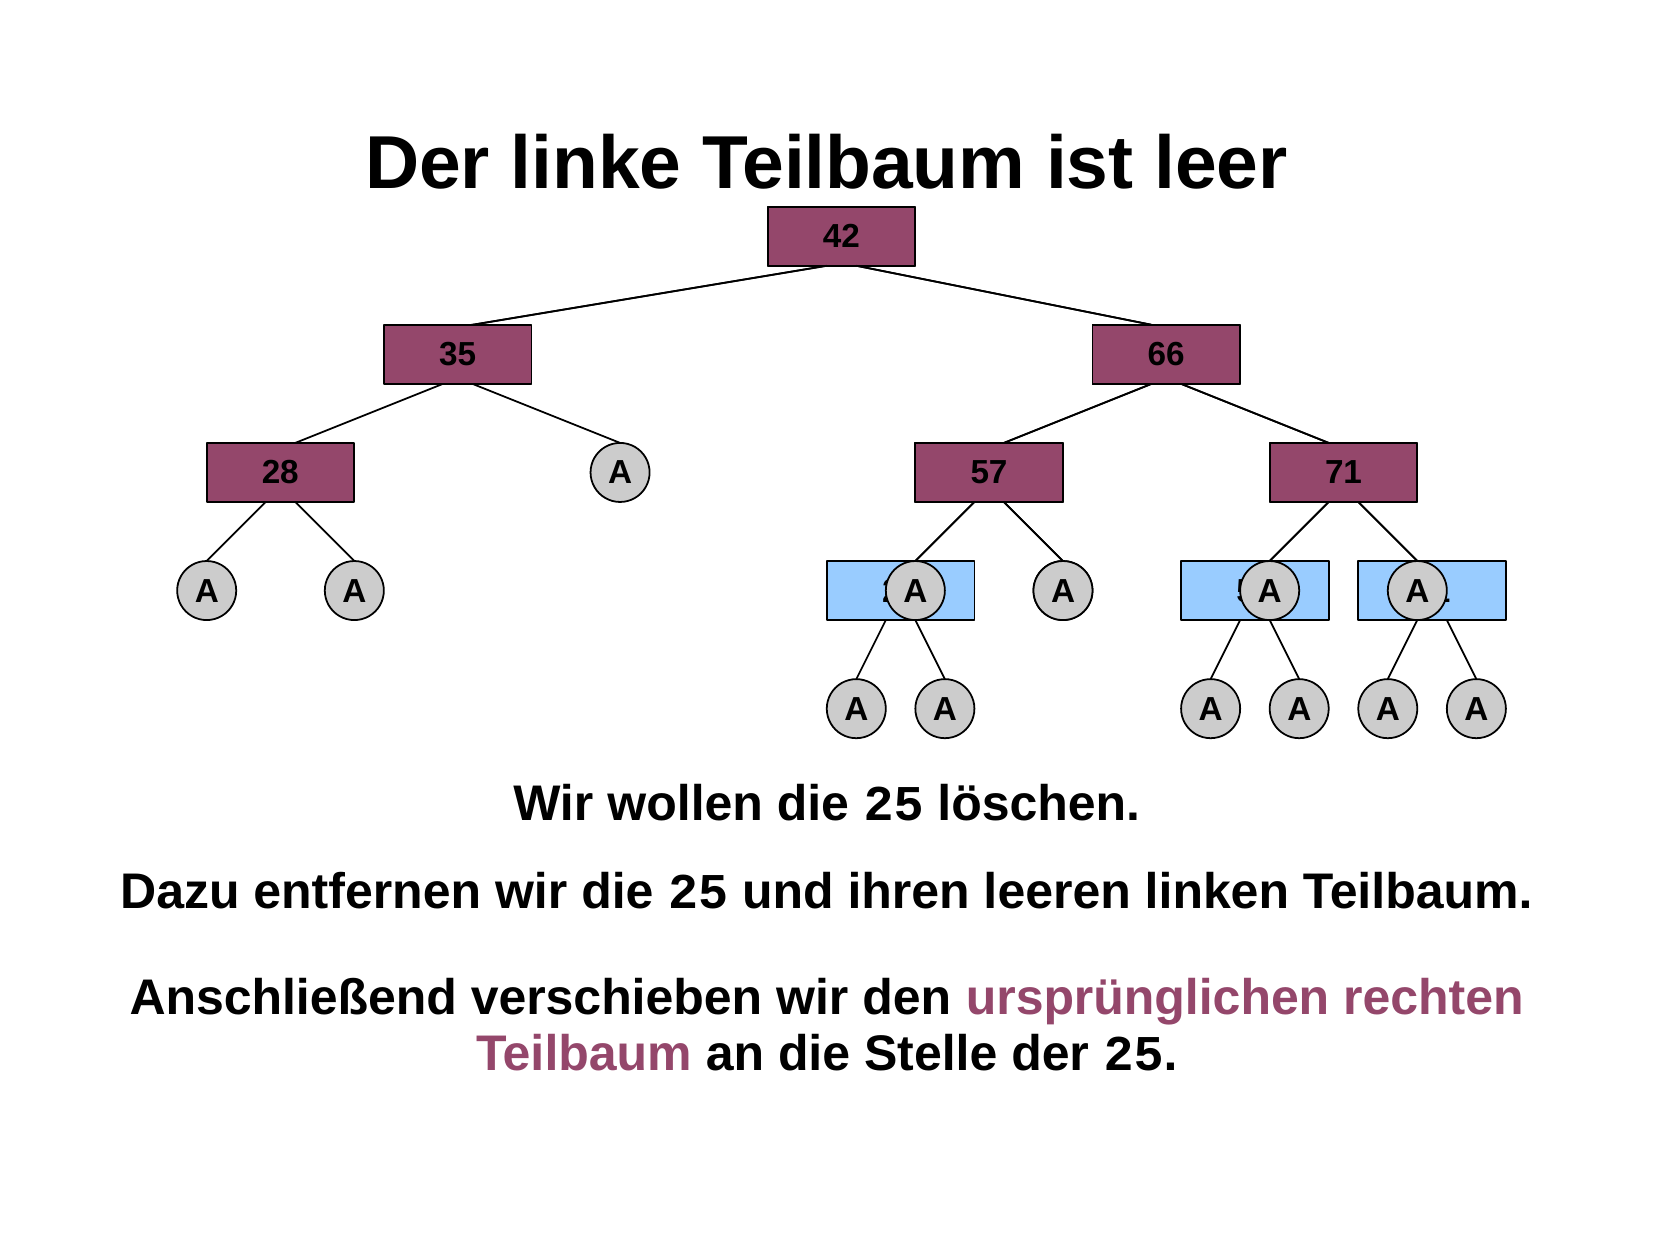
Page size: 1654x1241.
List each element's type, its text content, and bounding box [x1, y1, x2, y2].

text_box A [1387, 561, 1447, 621]
text_box Anschließend verschieben wir den ursprünglichen rechten Teilbaum an die Stelle der 25. [59, 961, 1595, 1095]
text_box A [915, 679, 975, 739]
text_box A [1446, 679, 1506, 739]
text_box 57 [1271, 561, 1329, 621]
text_box 35 [383, 324, 532, 384]
text_box A [1358, 679, 1418, 739]
text_box 28 [826, 561, 914, 621]
text_box A [885, 561, 945, 621]
text_box 57 [915, 442, 1063, 502]
text_box A [1181, 679, 1241, 739]
title Der linke Teilbaum ist leer [88, 0, 1565, 502]
text_box 71 [1358, 561, 1416, 621]
text_box 42 [767, 206, 916, 266]
text_box 71 [1419, 561, 1506, 621]
text_box 66 [1092, 324, 1241, 384]
text_box 28 [917, 561, 975, 621]
text_box A [590, 442, 650, 502]
text_box 28 [206, 442, 355, 502]
text_box A [324, 561, 384, 621]
text_box A [1033, 561, 1093, 621]
text_box A [1240, 561, 1300, 621]
text_box A [177, 561, 237, 621]
text_box Dazu entfernen wir die 25 und ihren leeren linken Teilbaum. [59, 856, 1595, 933]
text_box 71 [1269, 442, 1418, 502]
text_box Wir wollen die 25 löschen. [59, 767, 1595, 844]
text_box A [826, 679, 886, 739]
text_box A [1269, 679, 1329, 739]
text_box 57 [1181, 561, 1268, 621]
